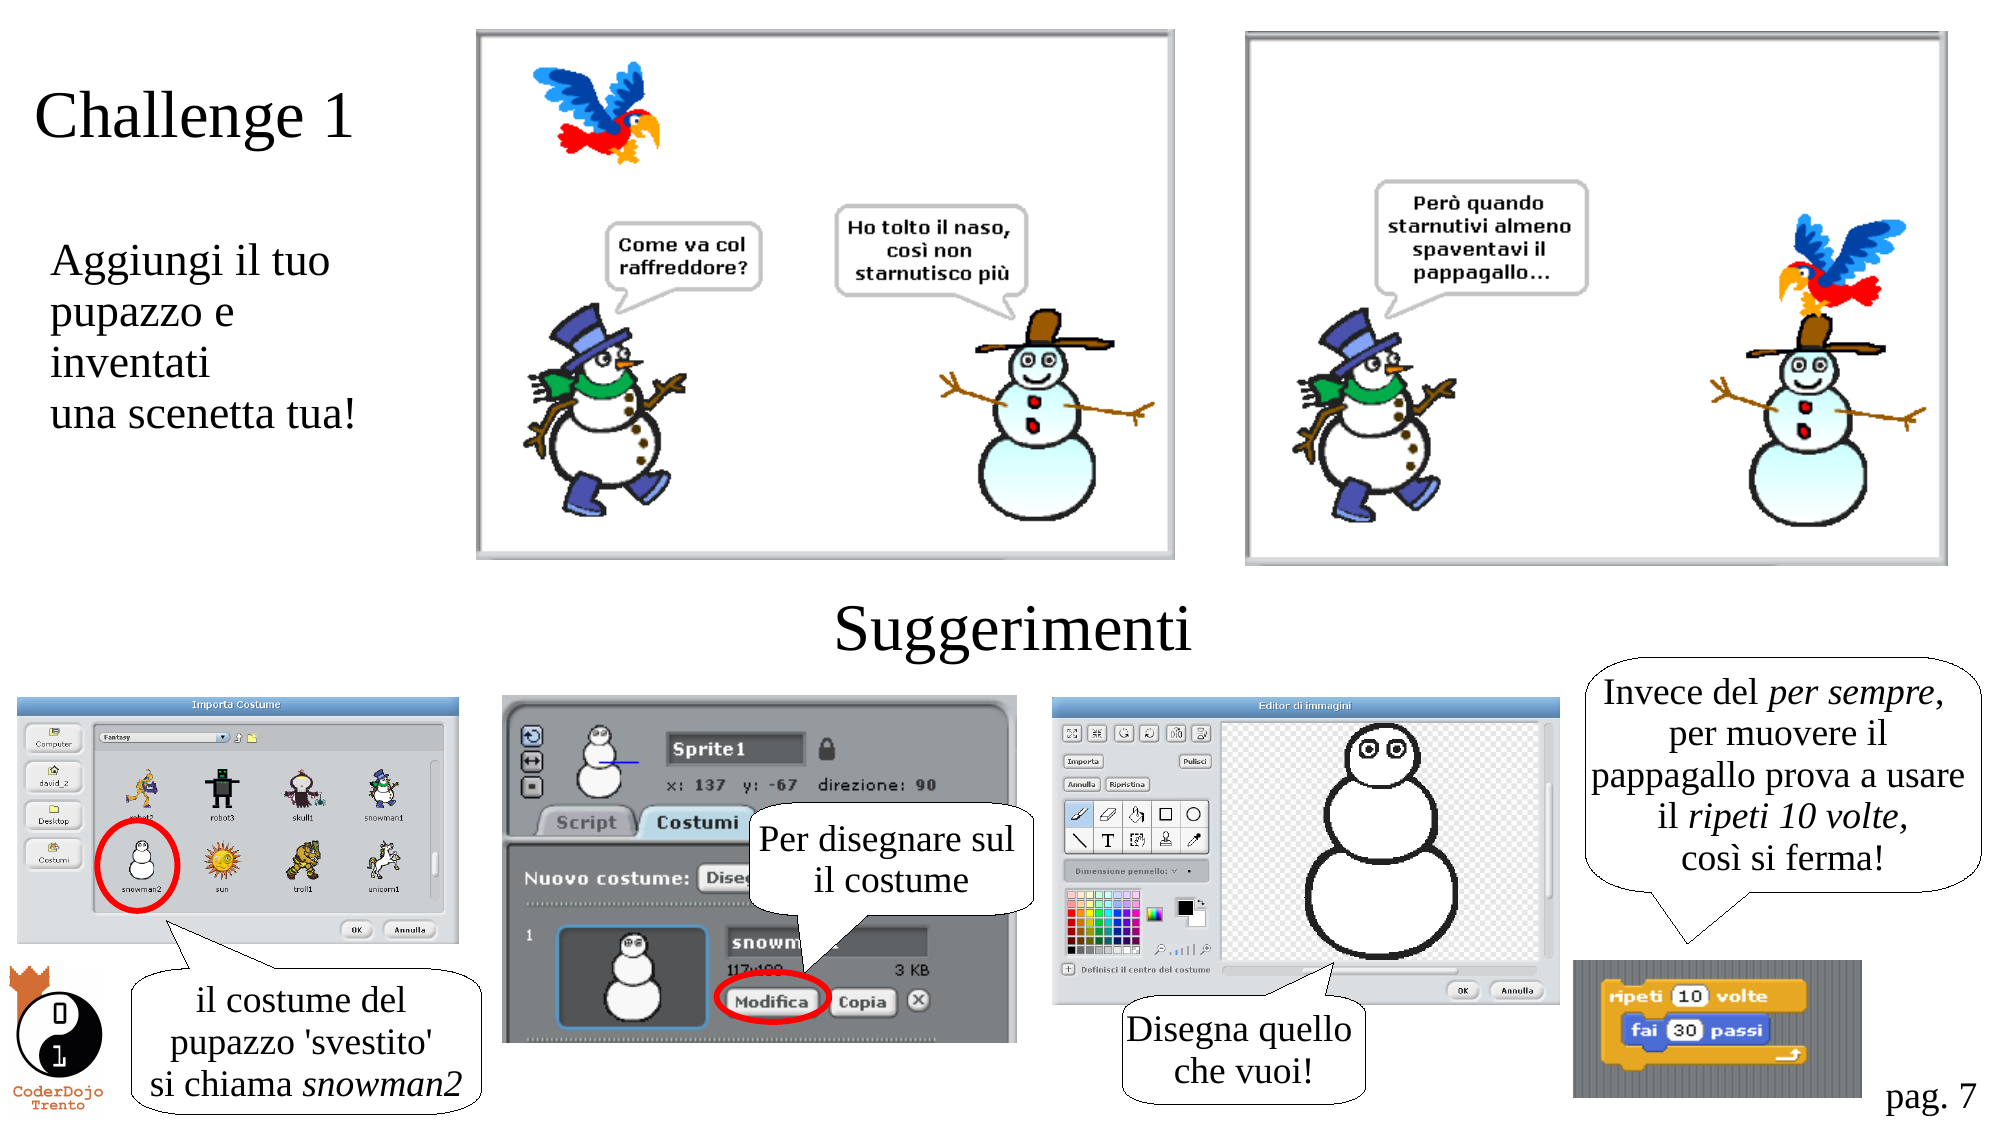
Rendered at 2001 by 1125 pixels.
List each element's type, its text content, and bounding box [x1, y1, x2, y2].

picture [17, 697, 459, 944]
text_box Invece del per sempre, per muovere il pappagallo prova a usare il ripeti 10 volte, così si ferma! [1585, 657, 1982, 944]
picture [502, 695, 1017, 1043]
text_box Challenge 1 [19, 70, 388, 160]
text_box pag. 7 [1865, 1070, 1998, 1122]
picture [1245, 31, 1948, 566]
text_box Disegna quello che vuoi! [1122, 962, 1366, 1105]
picture [476, 29, 1175, 560]
text_box Aggiungi il tuo pupazzo e inventati una scenetta tua! [35, 227, 398, 447]
picture [1052, 697, 1560, 1005]
picture [1573, 960, 1862, 1098]
text_box Per disegnare sul il costume [749, 802, 1034, 973]
text_box Suggerimenti [818, 583, 1232, 673]
picture [9, 966, 104, 1120]
picture [720, 975, 826, 1018]
text_box il costume del pupazzo 'svestito' si chiama snowman2 [131, 920, 482, 1115]
